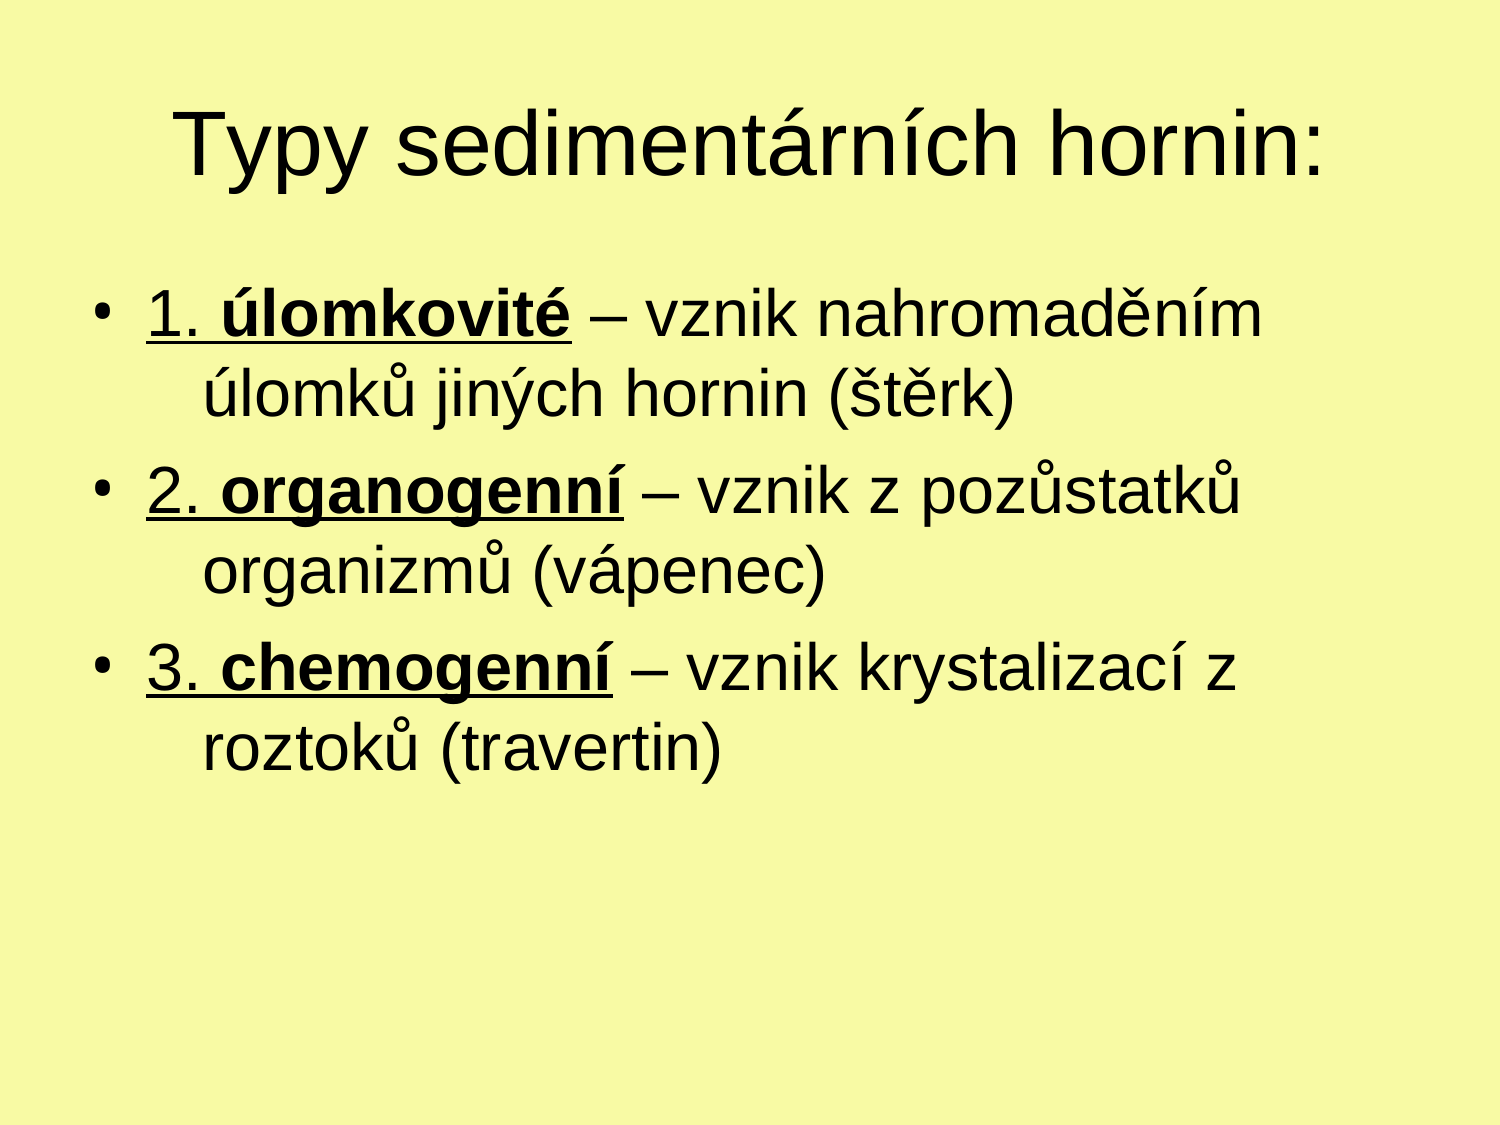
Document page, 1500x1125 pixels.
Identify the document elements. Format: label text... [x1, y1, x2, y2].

title Typy sedimentárních hornin: [75, 45, 1426, 233]
list 1. úlomkovité – vznik nahromaděním úlomků jiných hornin (štěrk) 2. organogenní – vznik z pozůstatků organizmů (vápenec) 3. chemogenní – vznik krystalizací z roztoků (travertin) [75, 262, 1426, 1094]
